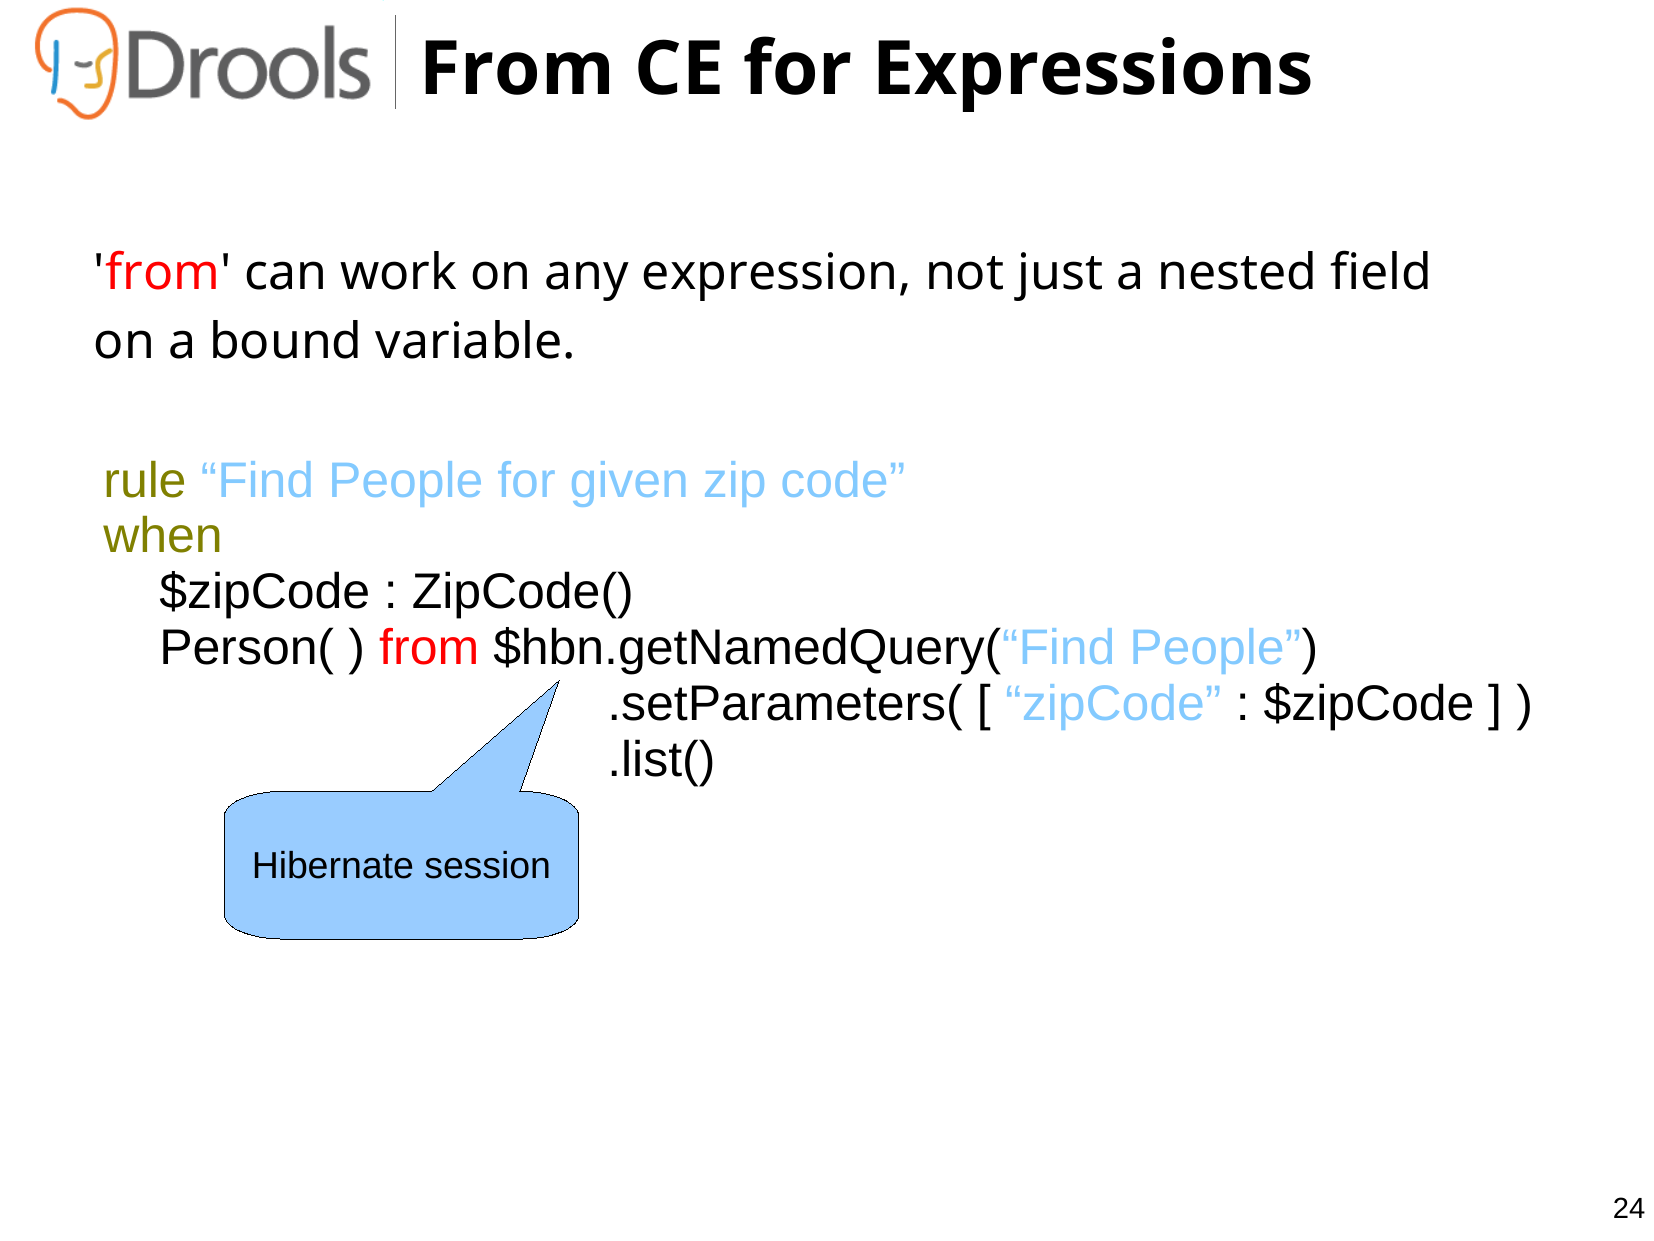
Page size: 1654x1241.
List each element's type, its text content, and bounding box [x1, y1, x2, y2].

title From CE for Expressions [419, 12, 1630, 119]
text_box Hibernate session [224, 680, 579, 940]
text_box rule “Find People for given zip code” when $zipCode : ZipCode() Person( ) from $hbn.getNamedQuery(“Find People”) .setParameters( [ “zipCode” : $zipCode ] ) .list() [88, 444, 1625, 794]
list 'from' can work on any expression, not just a nested field on a bound variable. [93, 236, 1506, 348]
picture [29, 0, 384, 126]
